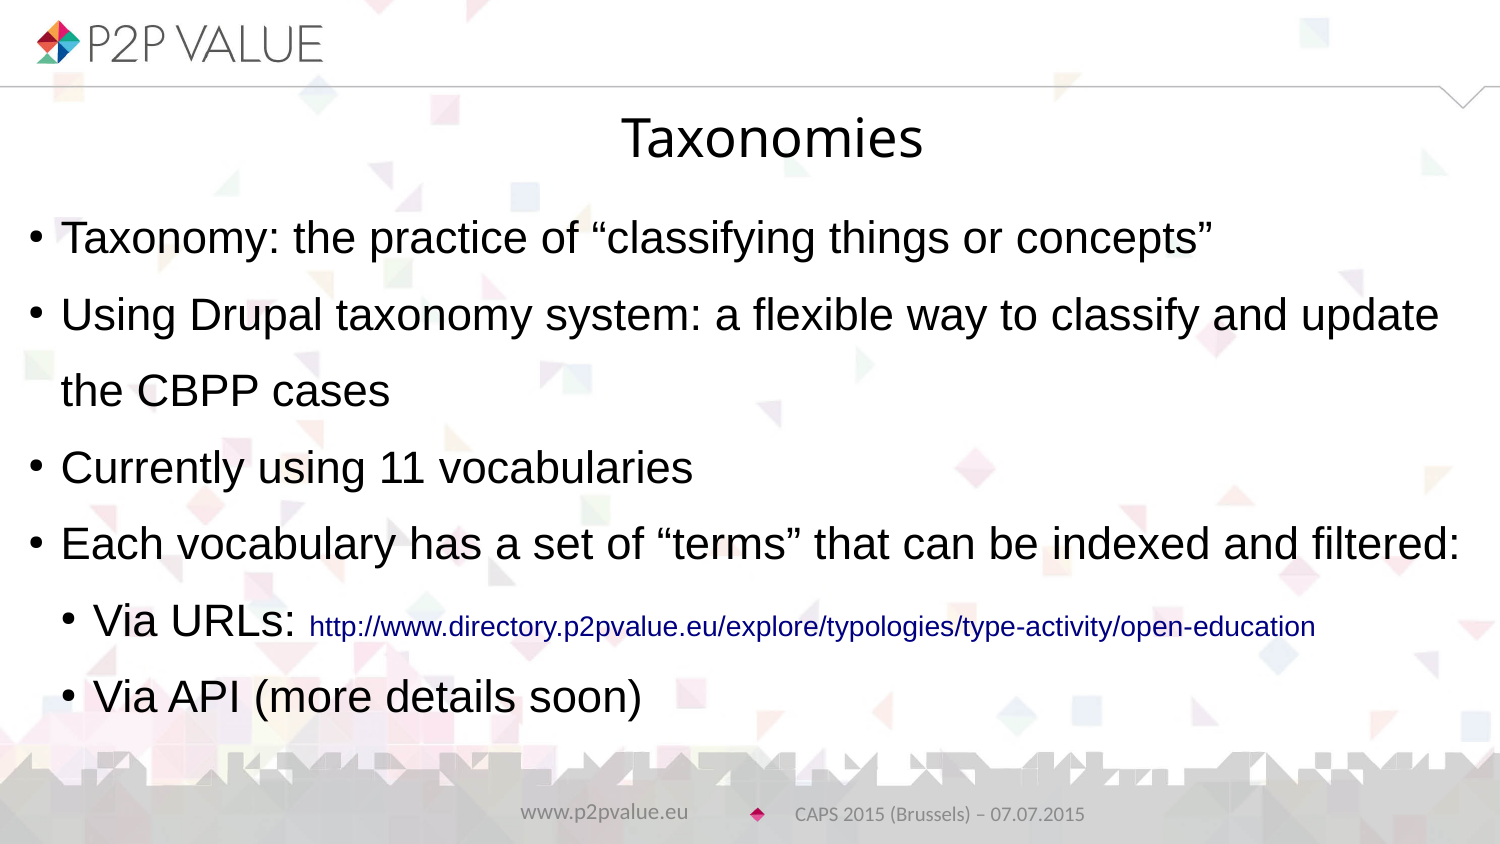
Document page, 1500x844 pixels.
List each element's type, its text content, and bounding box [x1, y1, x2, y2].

picture [0, 0, 1500, 844]
title Taxonomies [105, 92, 1441, 180]
subtitle Taxonomy: the practice of “classifying things or concepts” Using Drupal taxonomy system: a flexible way to classify and update the CBPP cases Currently using 11 vocabularies Each vocabulary has a set of “terms” that can be indexed and filtered: Via URLs: http://www.directory.p2pvalue.eu/explore/typologies/type-activity/open-education Via API (more details soon) [15, 180, 1496, 736]
text_box www.p2pvalue.eu [514, 790, 733, 830]
text_box CAPS 2015 (Brussels) – 07.07.2015 [781, 790, 1474, 836]
